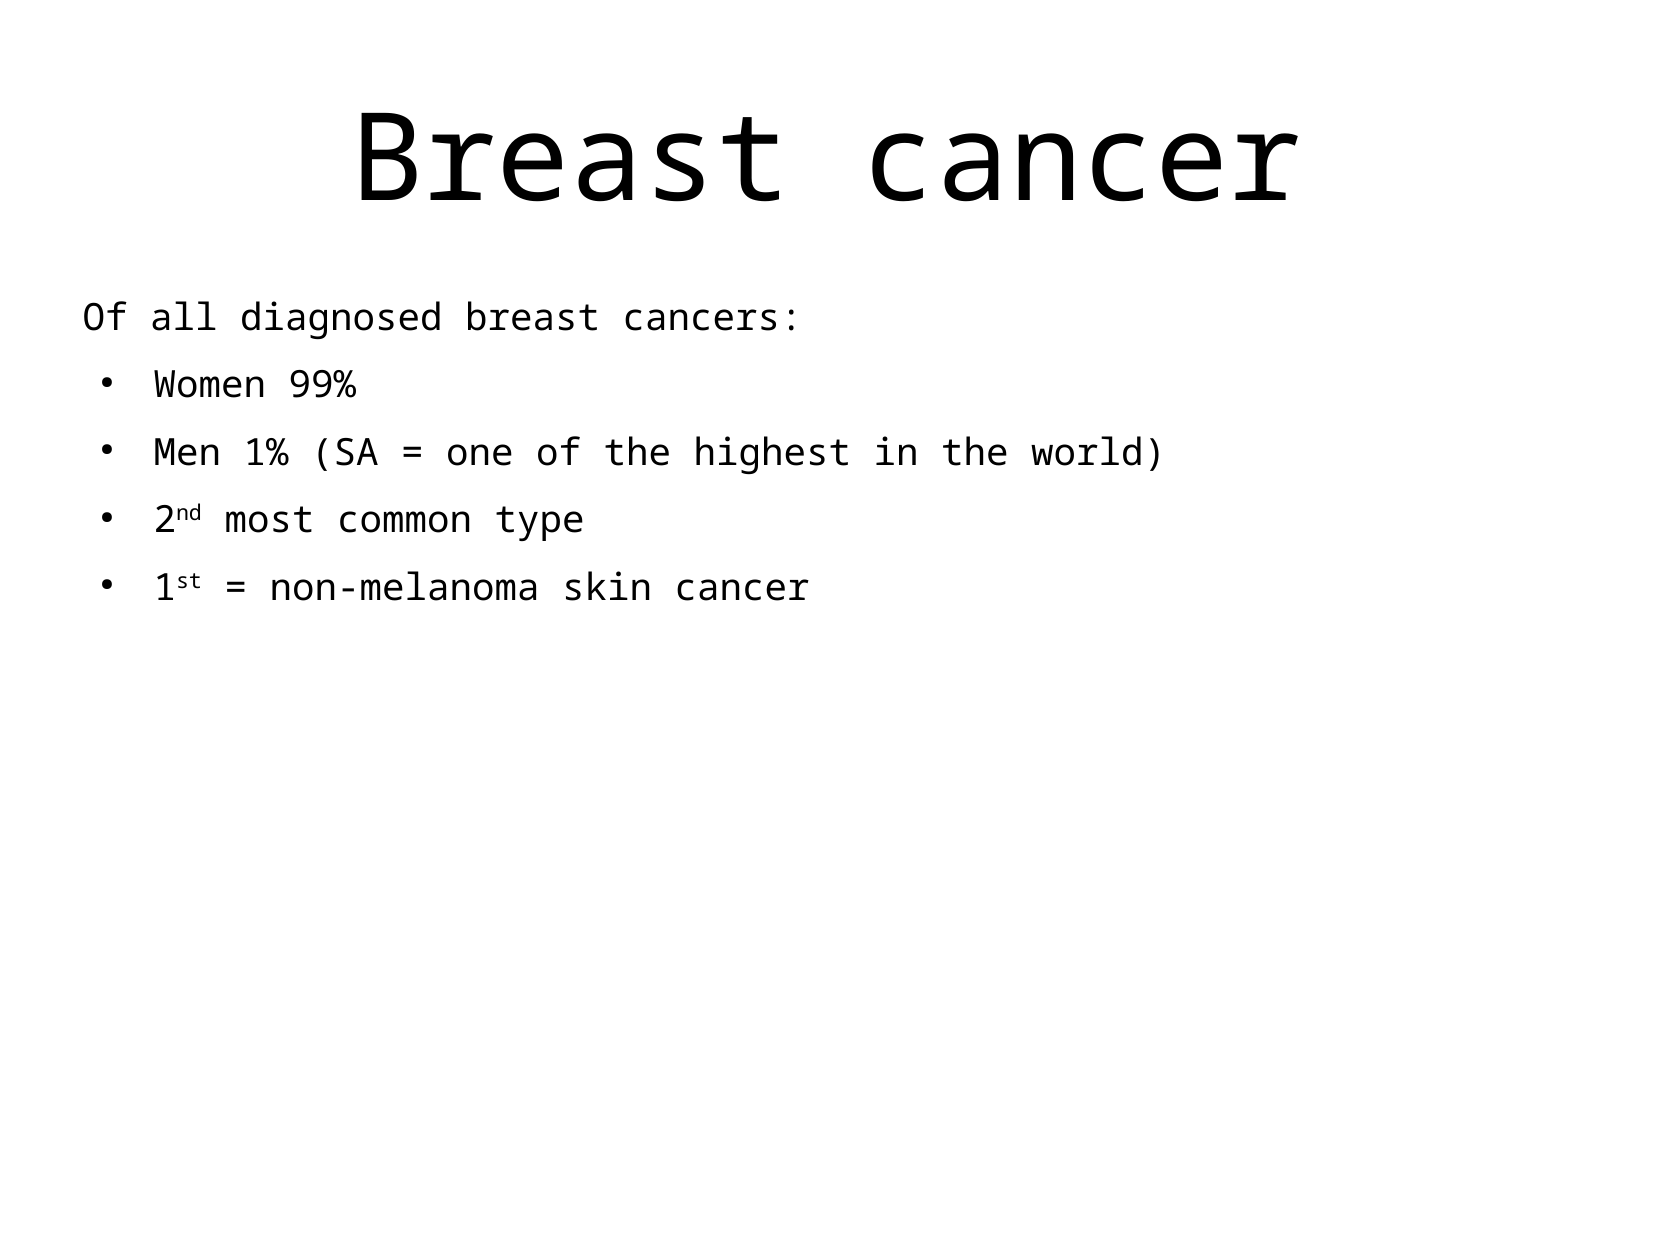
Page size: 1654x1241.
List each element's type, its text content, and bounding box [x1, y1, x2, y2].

list Of all diagnosed breast cancers: Women 99% Men 1% (SA = one of the highest in the world) 2nd most common type 1st = non-melanoma skin cancer [82, 290, 1571, 1010]
title Breast cancer [82, 49, 1571, 257]
